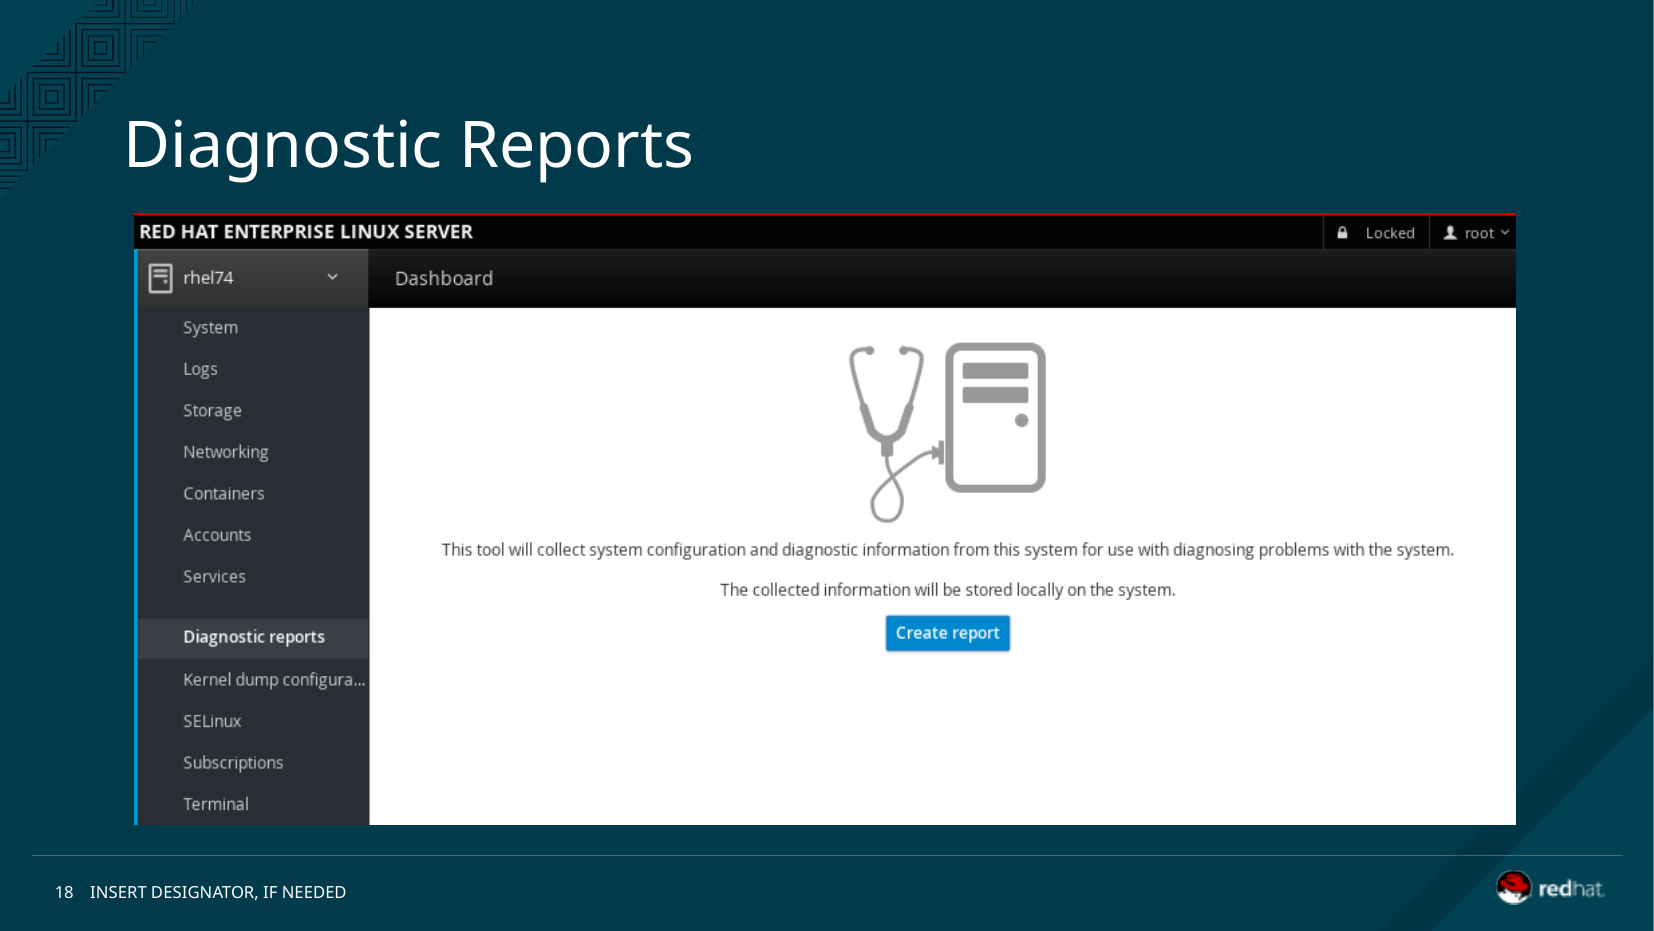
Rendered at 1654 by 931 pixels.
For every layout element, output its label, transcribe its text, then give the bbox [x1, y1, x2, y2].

picture [1540, 879, 1605, 897]
picture [1497, 871, 1532, 904]
picture [135, 214, 1515, 824]
title Diagnostic Reports [124, 0, 1530, 187]
picture [70, 33, 74, 61]
